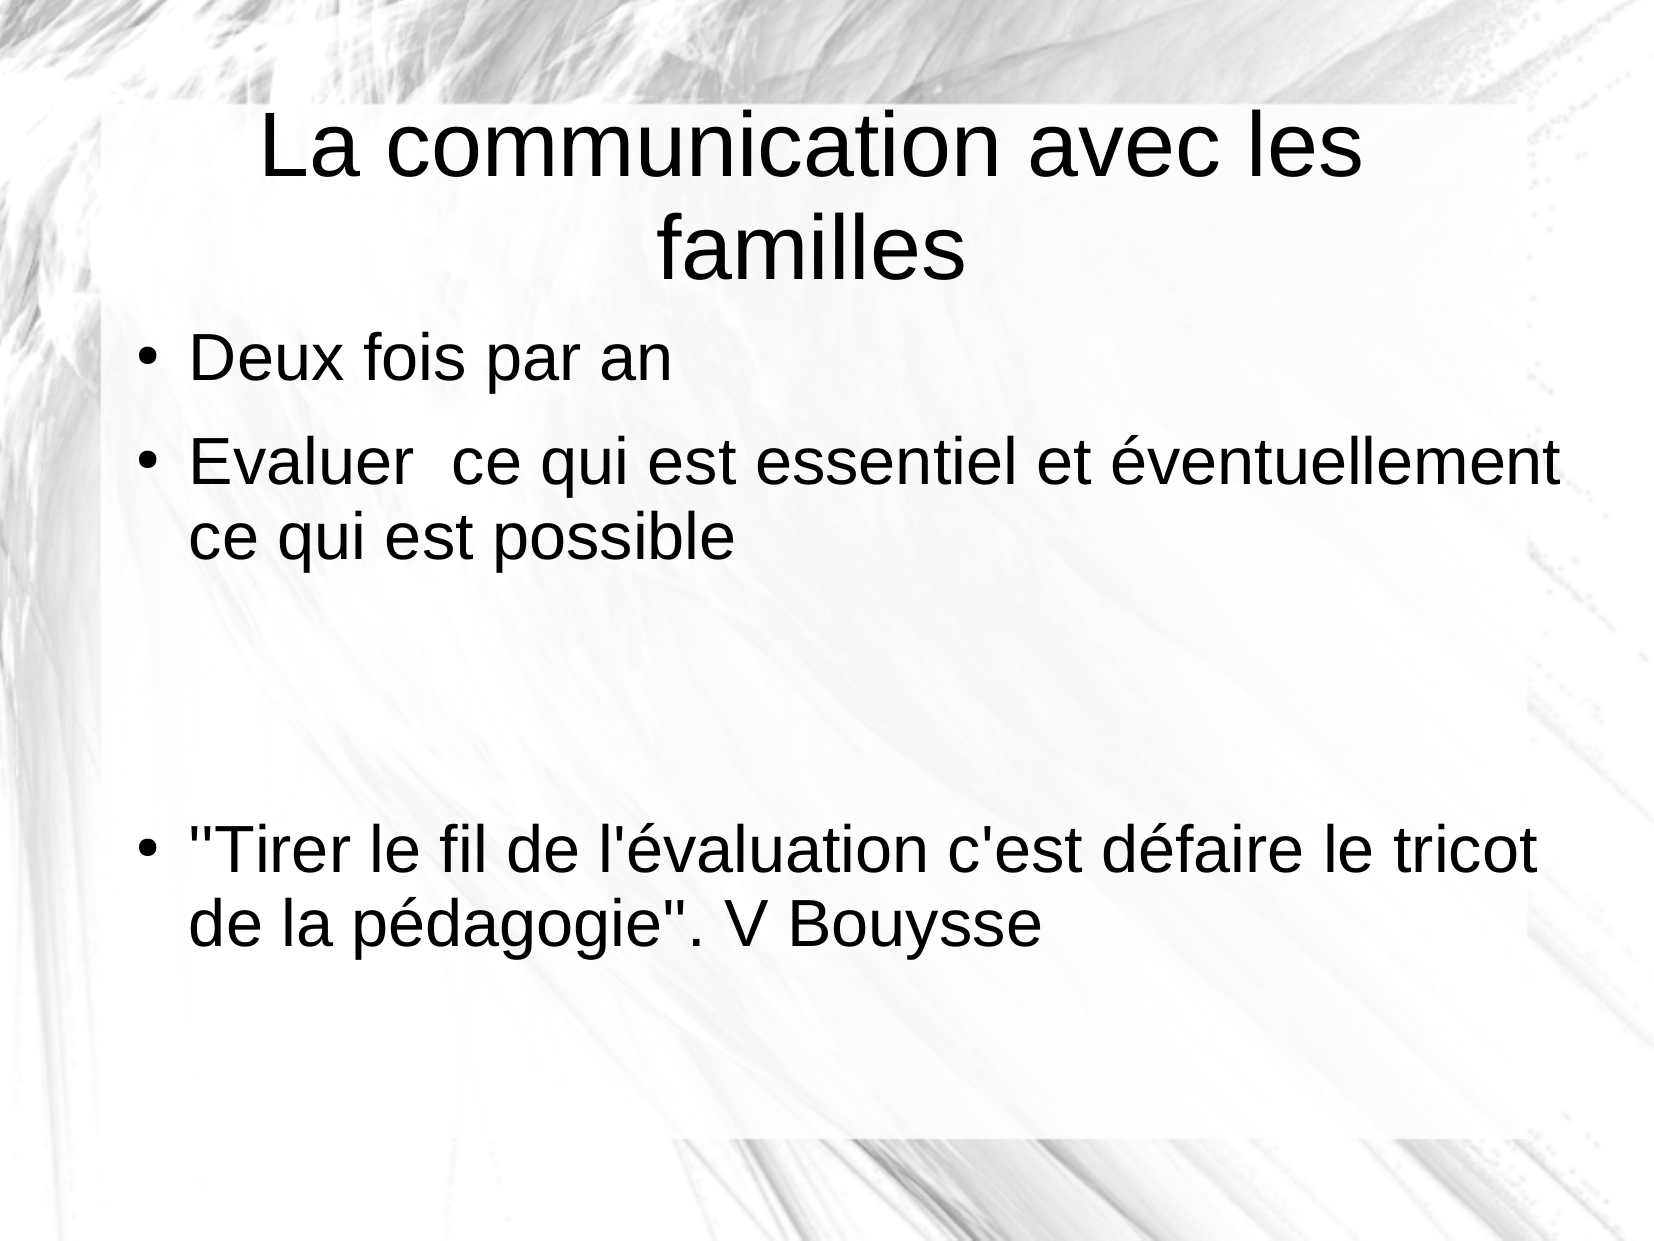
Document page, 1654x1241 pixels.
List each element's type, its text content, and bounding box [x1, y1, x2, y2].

title La communication avec les familles [118, 93, 1506, 299]
picture [0, 0, 1654, 1241]
list Deux fois par an Evaluer ce qui est essentiel et éventuellement ce qui est possible ''Tirer le fil de l'évaluation c'est défaire le tricot de la pédagogie''. V Bouysse [118, 319, 1571, 1139]
